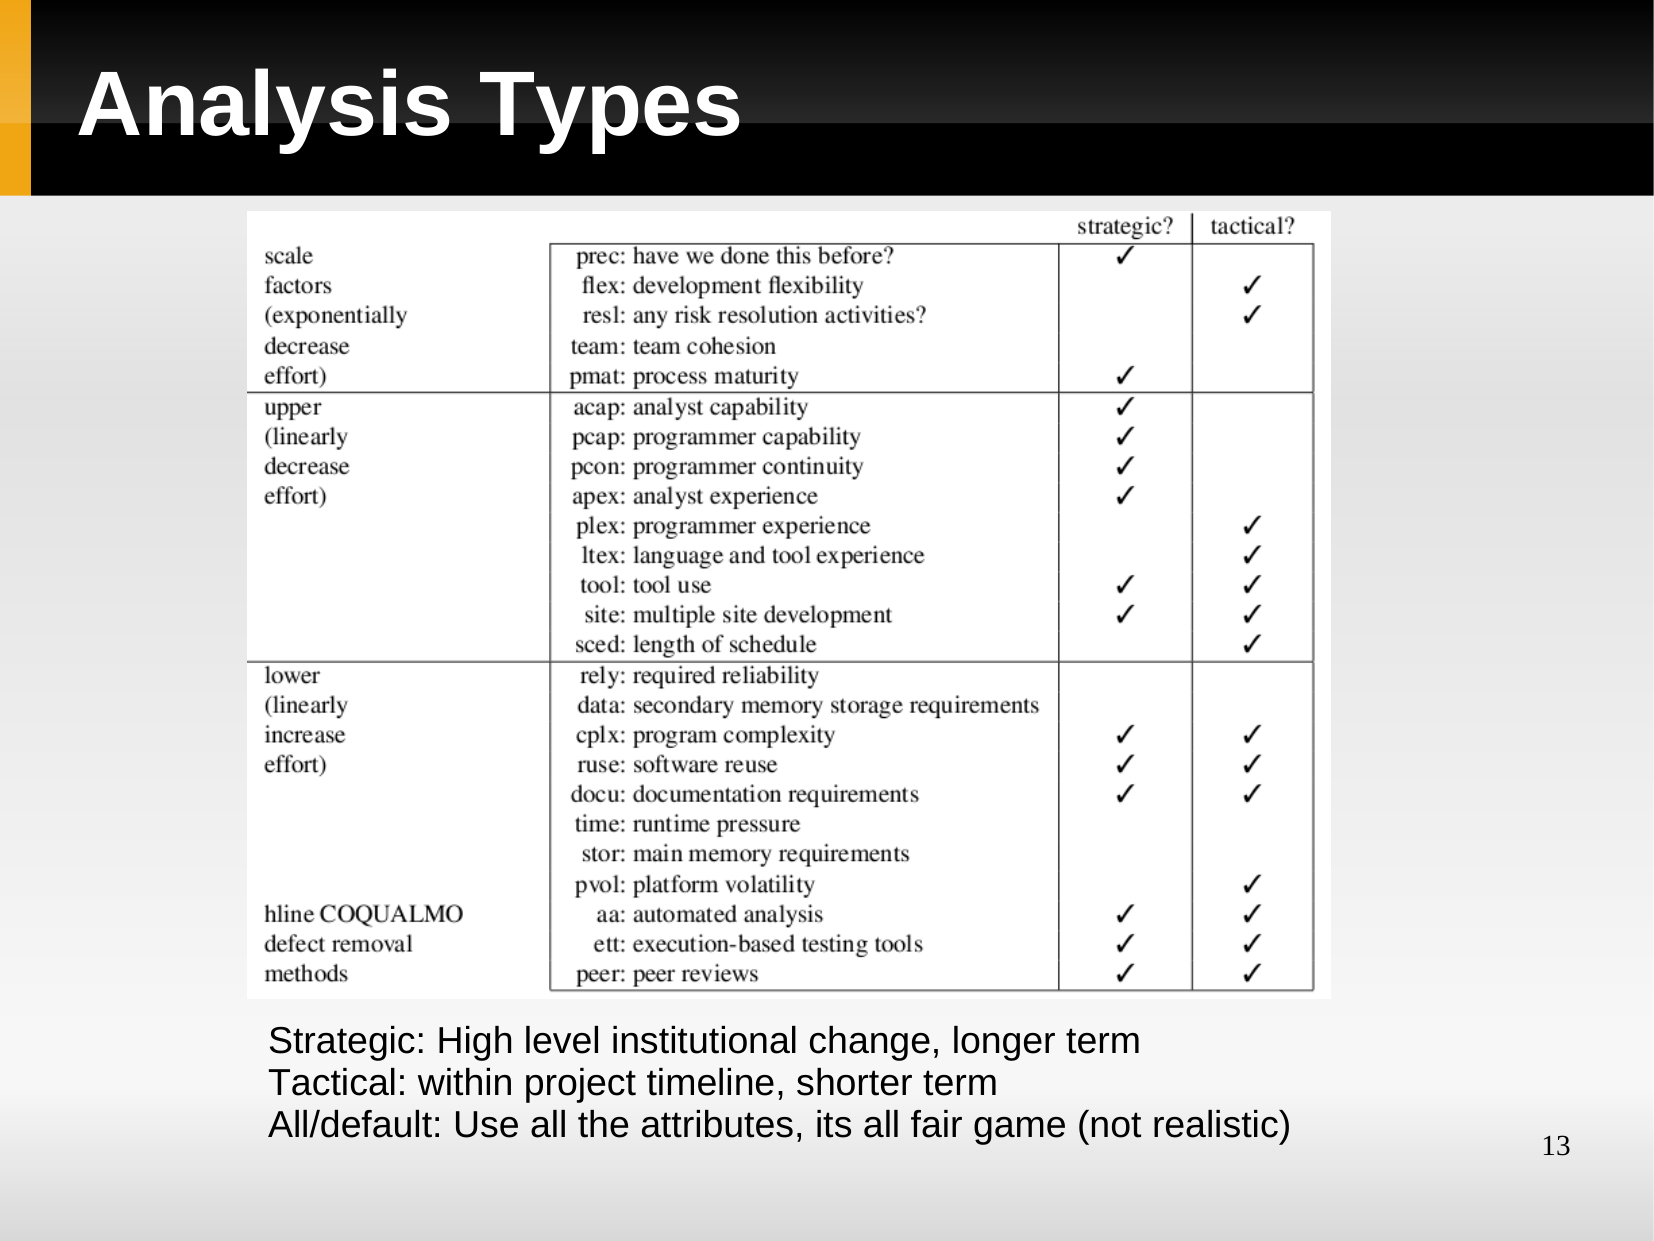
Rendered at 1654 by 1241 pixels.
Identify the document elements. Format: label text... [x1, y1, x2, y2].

text_box Strategic: High level institutional change, longer term Tactical: within project timeline, shorter term All/default: Use all the attributes, its all fair game (not realistic) [253, 1012, 1388, 1154]
picture [0, 0, 1654, 1241]
title Analysis Types [76, 0, 1565, 208]
